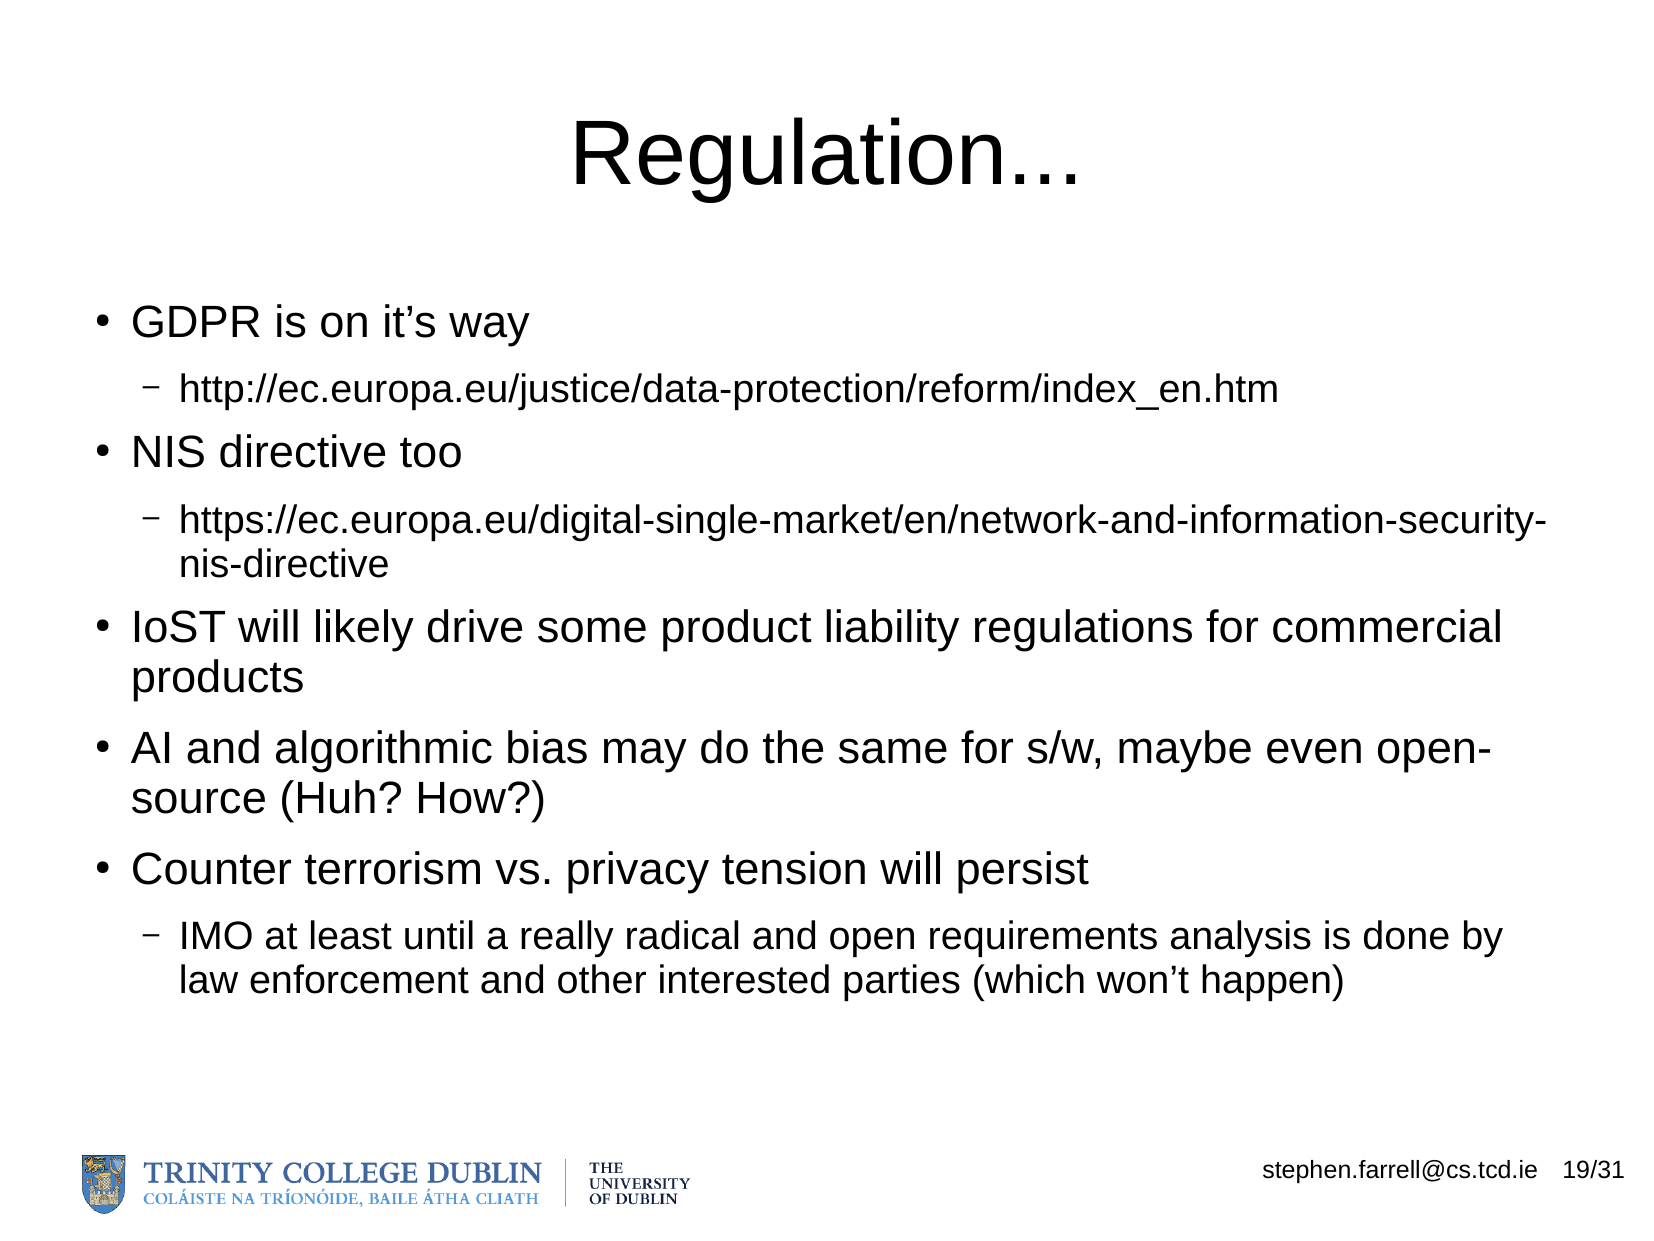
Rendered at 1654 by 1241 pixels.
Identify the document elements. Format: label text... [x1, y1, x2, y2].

picture [82, 1155, 694, 1214]
title Regulation... [82, 49, 1571, 257]
list GDPR is on it’s way http://ec.europa.eu/justice/data-protection/reform/index_en.htm NIS directive too https://ec.europa.eu/digital-single-market/en/network-and-information-security-nis-directive IoST will likely drive some product liability regulations for commercial products AI and algorithmic bias may do the same for s/w, maybe even open-source (Huh? How?) Counter terrorism vs. privacy tension will persist IMO at least until a really radical and open requirements analysis is done by law enforcement and other interested parties (which won’t happen) [82, 296, 1571, 1016]
